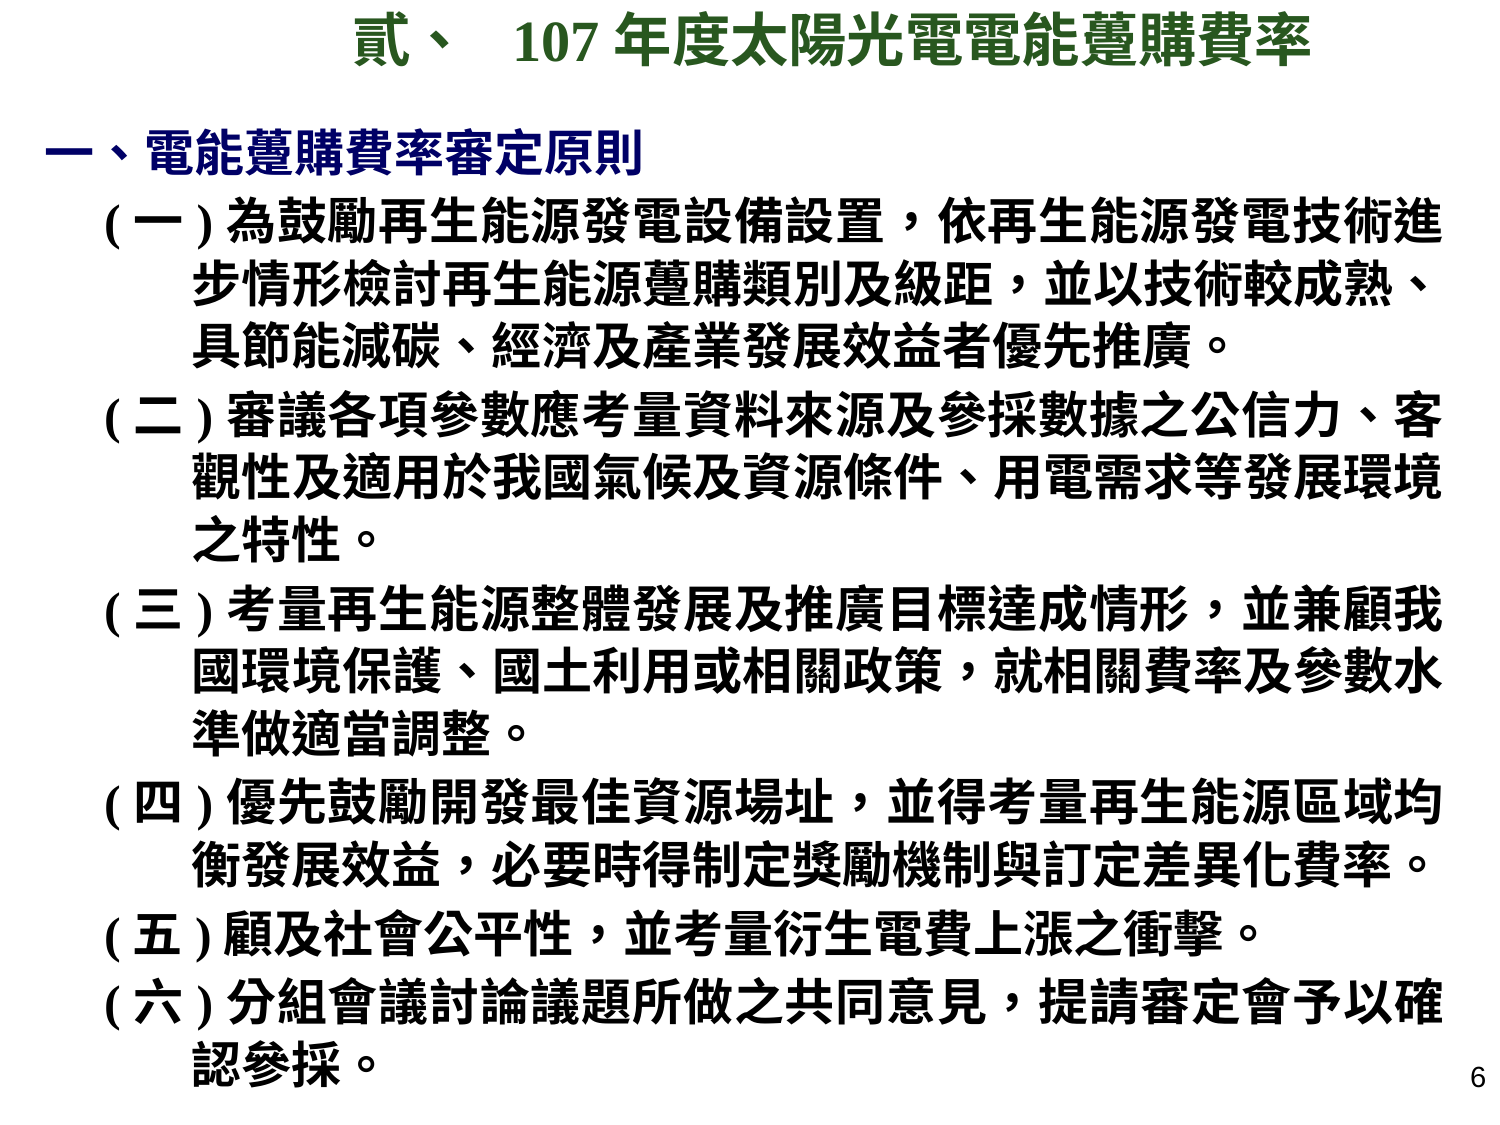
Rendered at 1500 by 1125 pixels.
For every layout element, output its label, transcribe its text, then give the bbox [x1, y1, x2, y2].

text_box 貳、 107年度太陽光電電能躉購費率 [159, 0, 1500, 90]
slide_number <編號> [1305, 1051, 1500, 1125]
text_box 一、電能躉購費率審定原則 (一)為鼓勵再生能源發電設備設置，依再生能源發電技術進步情形檢討再生能源躉購類別及級距，並以技術較成熟、具節能減碳、經濟及產業發展效益者優先推廣。 (二)審議各項參數應考量資料來源及參採數據之公信力、客觀性及適用於我國氣候及資源條件、用電需求等發展環境之特性。 (三)考量再生能源整體發展及推廣目標達成情形，並兼顧我國環境保護、國土利用或相關政策，就相關費率及參數水準做適當調整。 (四)優先鼓勵開發最佳資源場址，並得考量再生能源區域均衡發展效益，必要時得制定獎勵機制與訂定差異化費率。 (五)顧及社會公平性，並考量衍生電費上漲之衝擊。 (六)分組會議討論議題所做之共同意見，提請審定會予以確認參採。 [29, 113, 1459, 1101]
